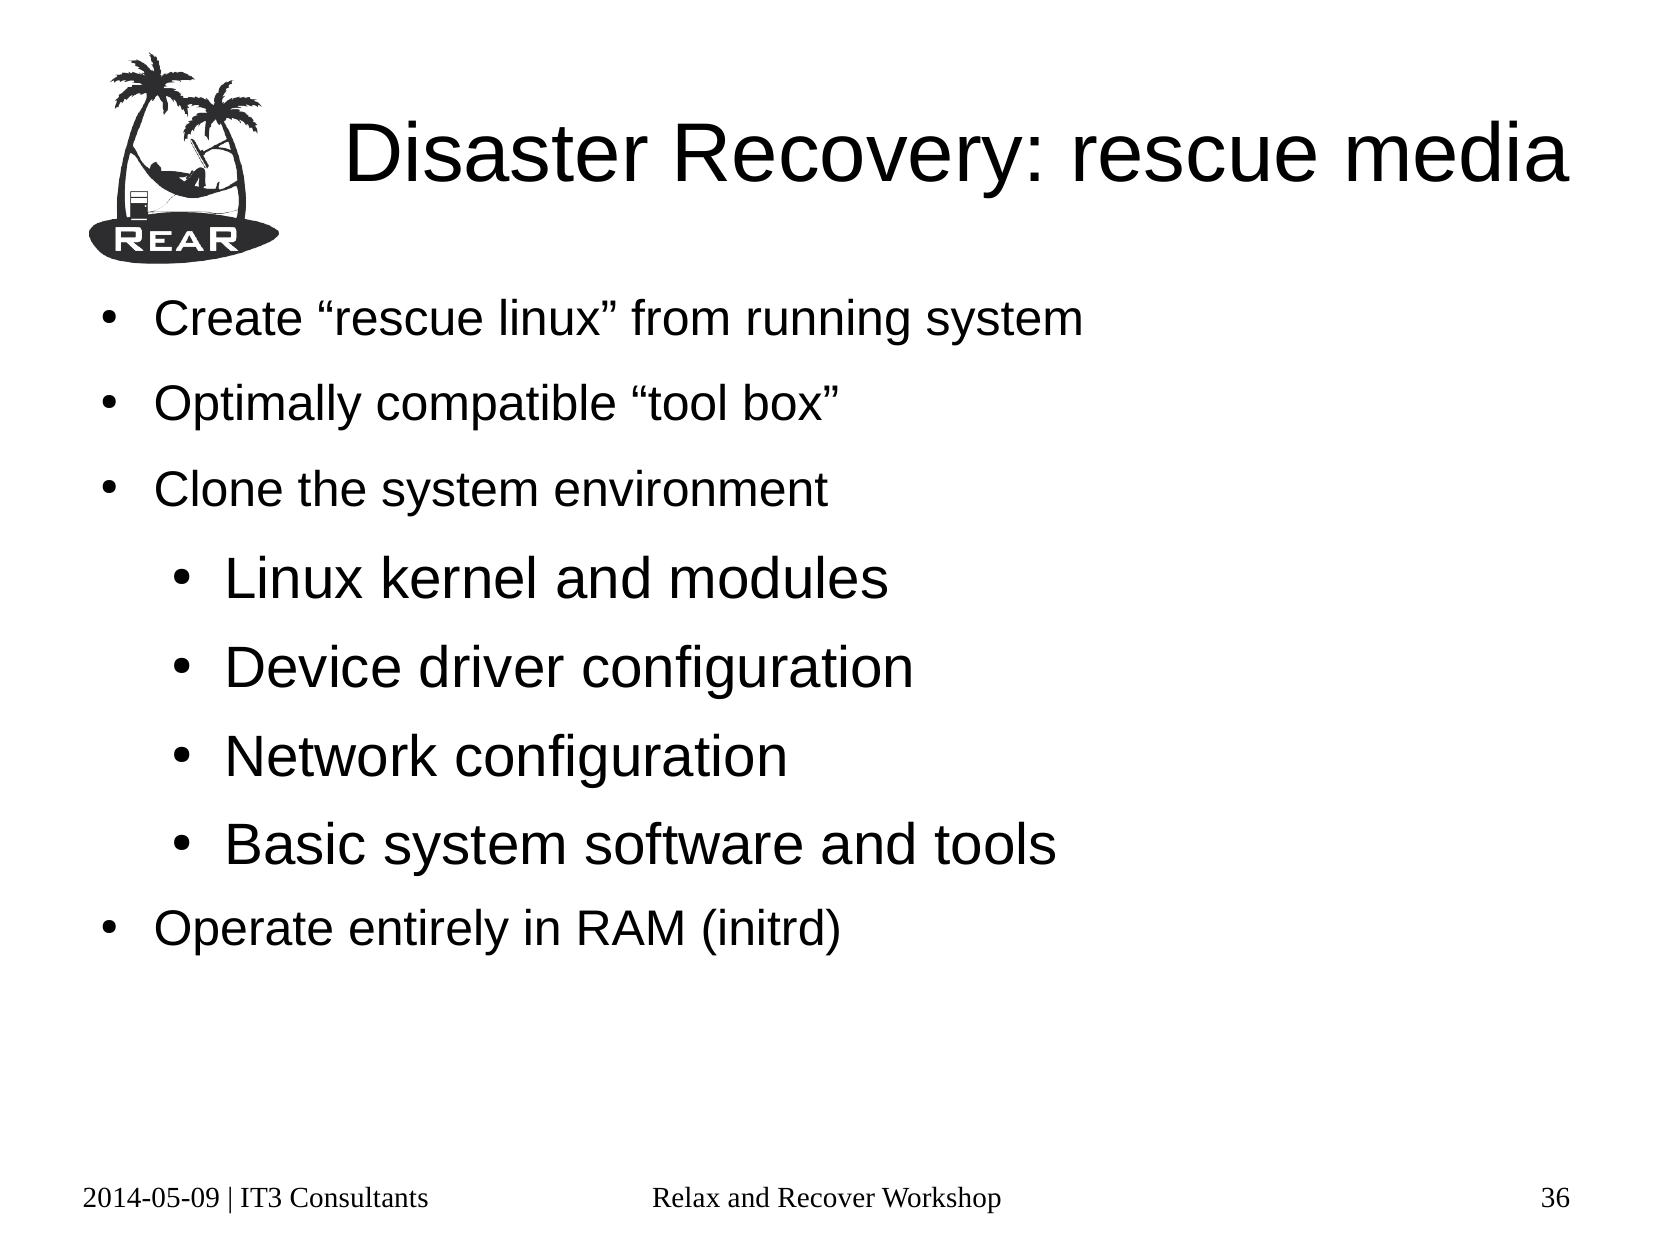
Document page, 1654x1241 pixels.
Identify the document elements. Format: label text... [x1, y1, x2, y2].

list Create “rescue linux” from running system Optimally compatible “tool box” Clone the system environment Linux kernel and modules Device driver configuration Network configuration Basic system software and tools Operate entirely in RAM (initrd) [82, 290, 1571, 1109]
title Disaster Recovery: rescue media [295, 49, 1571, 257]
picture [88, 52, 279, 266]
